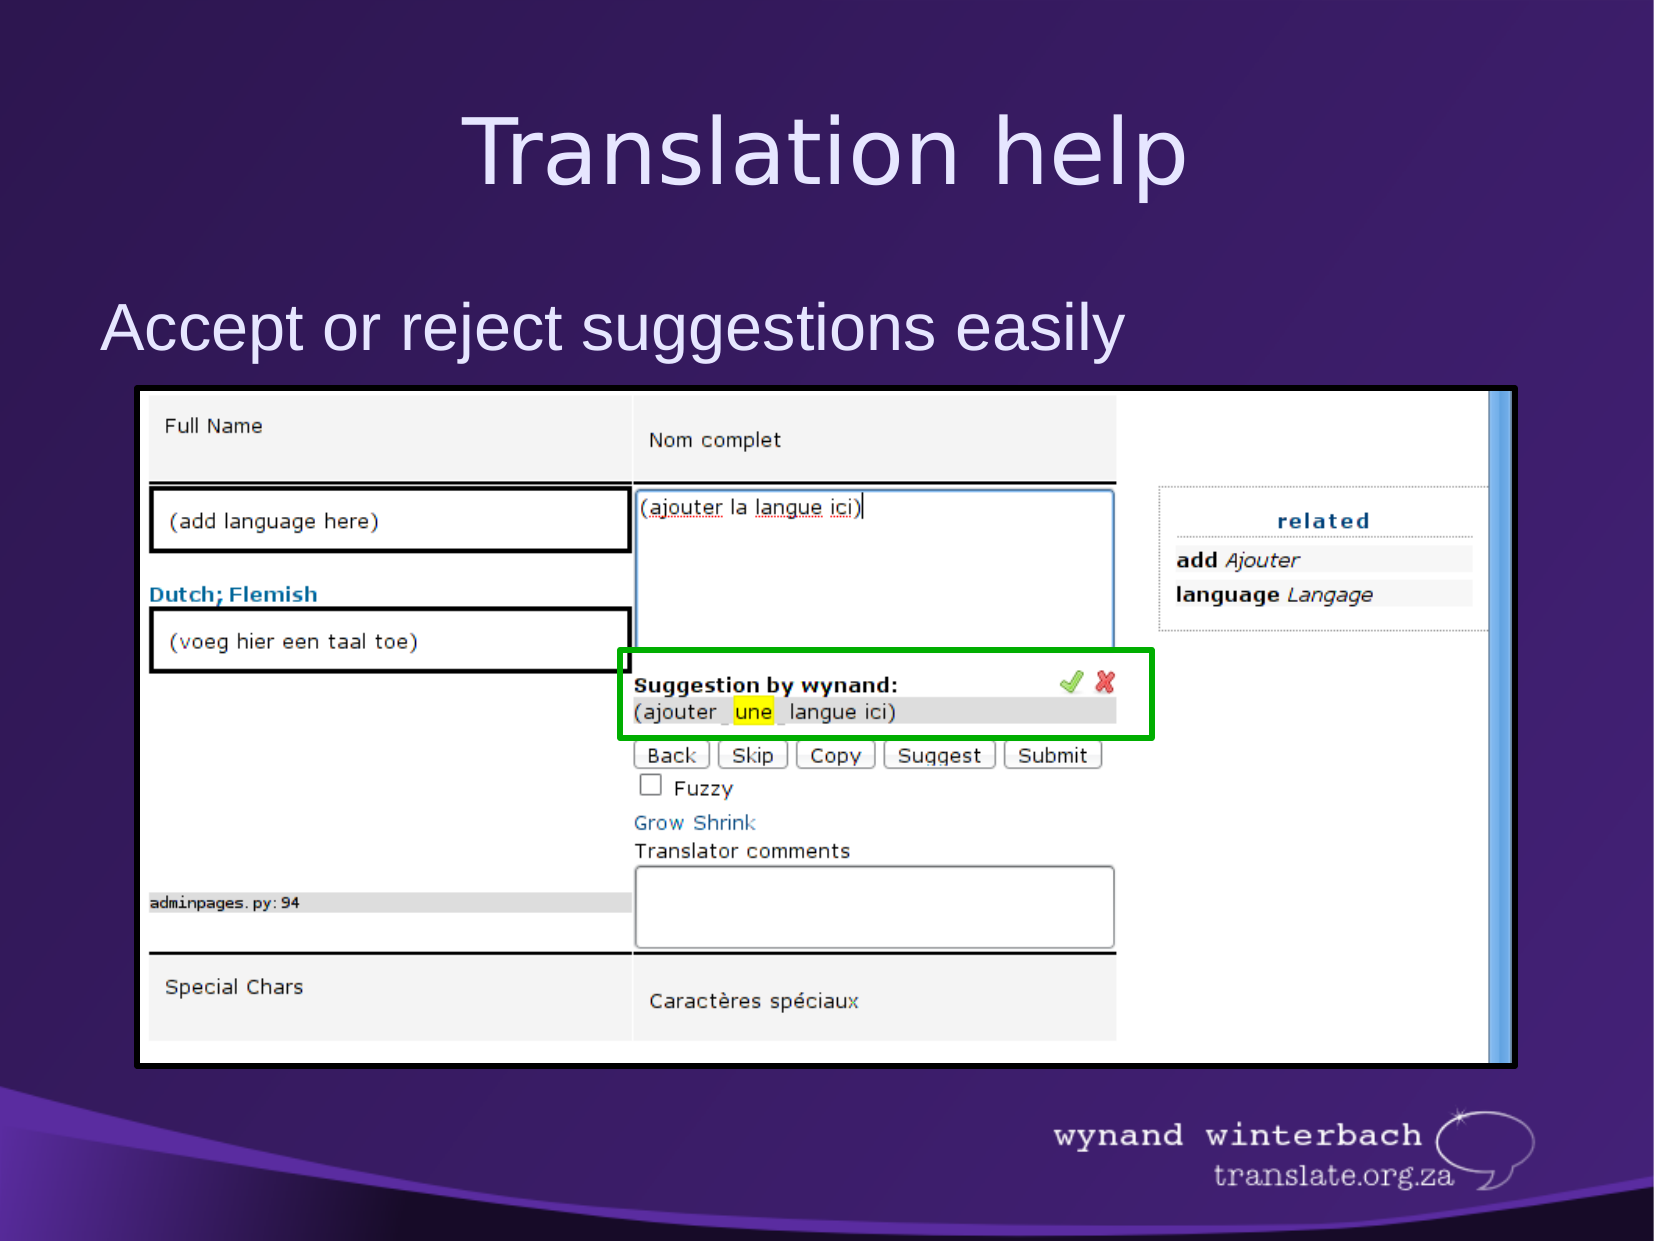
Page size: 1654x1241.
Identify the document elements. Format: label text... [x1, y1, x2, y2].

list Accept or reject suggestions easily [82, 290, 1565, 502]
picture [0, 0, 1654, 1241]
title Translation help [82, 49, 1571, 257]
